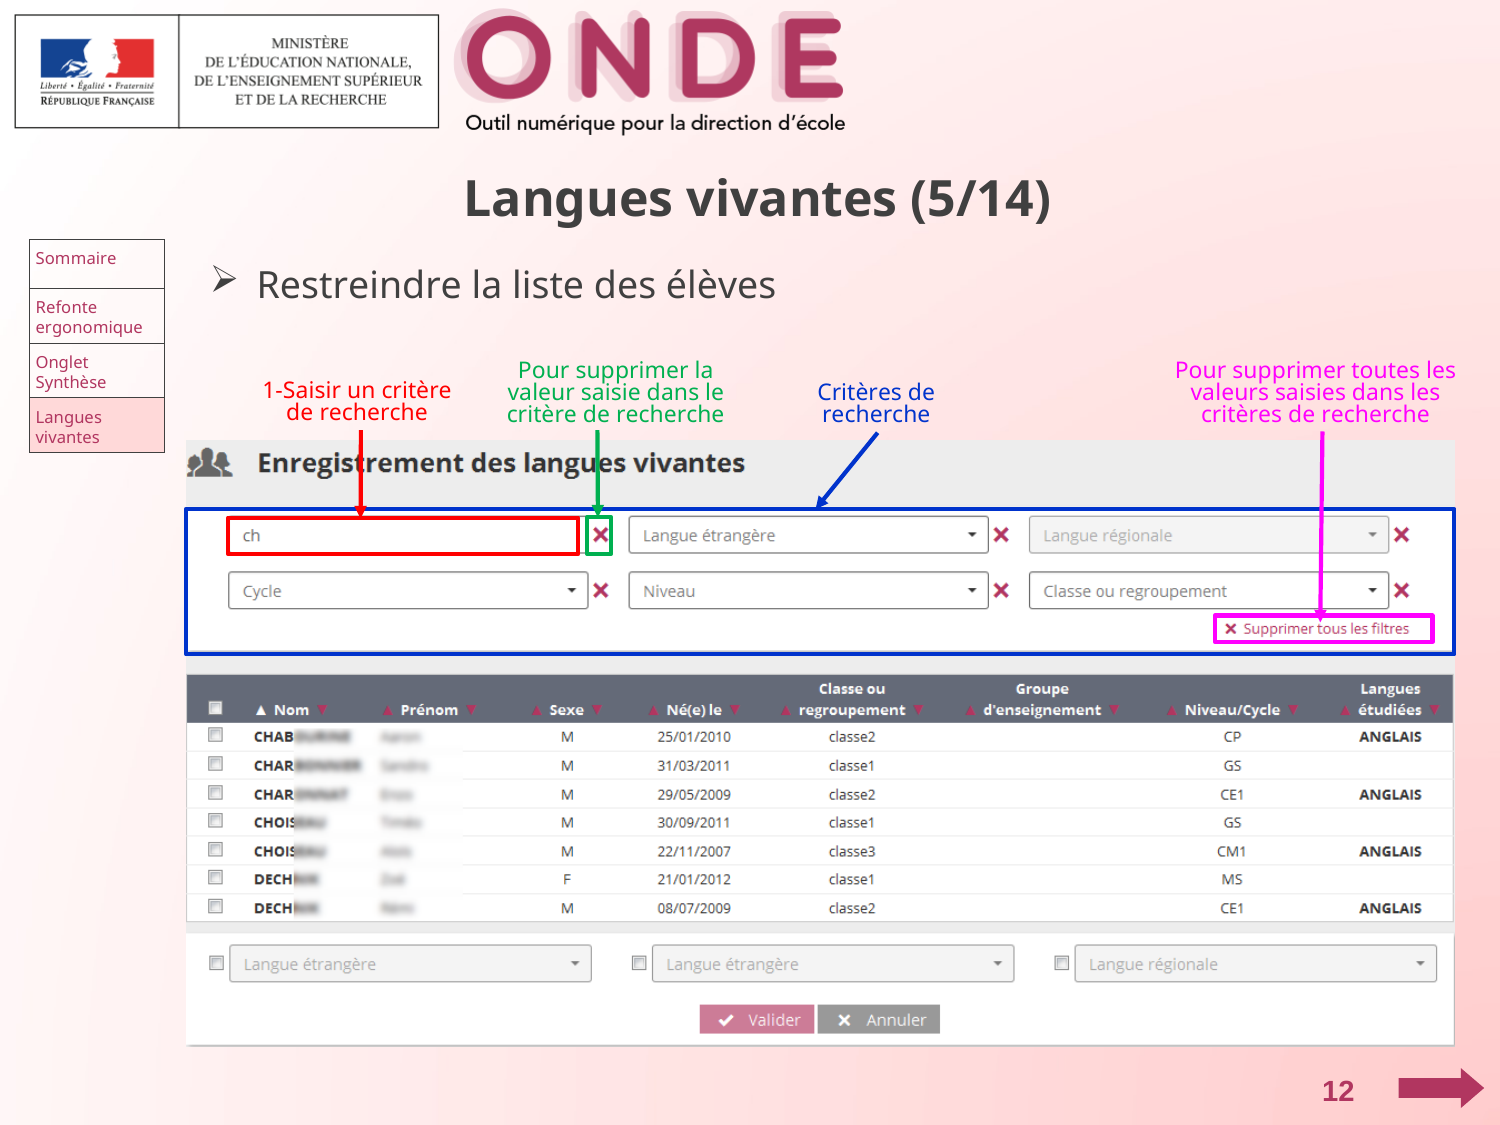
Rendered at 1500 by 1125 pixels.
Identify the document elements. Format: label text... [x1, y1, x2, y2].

table_header Sommaire [30, 240, 164, 288]
text_box Restreindre la liste des élèves [195, 262, 1379, 440]
picture [0, 0, 1500, 1125]
text_box [1399, 1070, 1483, 1106]
text_box <numéro> [1257, 1064, 1420, 1117]
table_cell Onglet Synthèse [30, 344, 164, 397]
text_box Critères de recherche [779, 375, 973, 445]
text_box Langues vivantes (5/14) [82, 154, 1433, 238]
table_cell Refonte ergonomique [30, 289, 164, 343]
table_cell Langues vivantes [30, 398, 164, 452]
text_box 1-Saisir un critère de recherche [236, 373, 478, 461]
text_box Pour supprimer toutes les valeurs saisies dans les critères de recherche [1154, 353, 1477, 445]
text_box Pour supprimer la valeur saisie dans le critère de recherche [477, 353, 754, 441]
